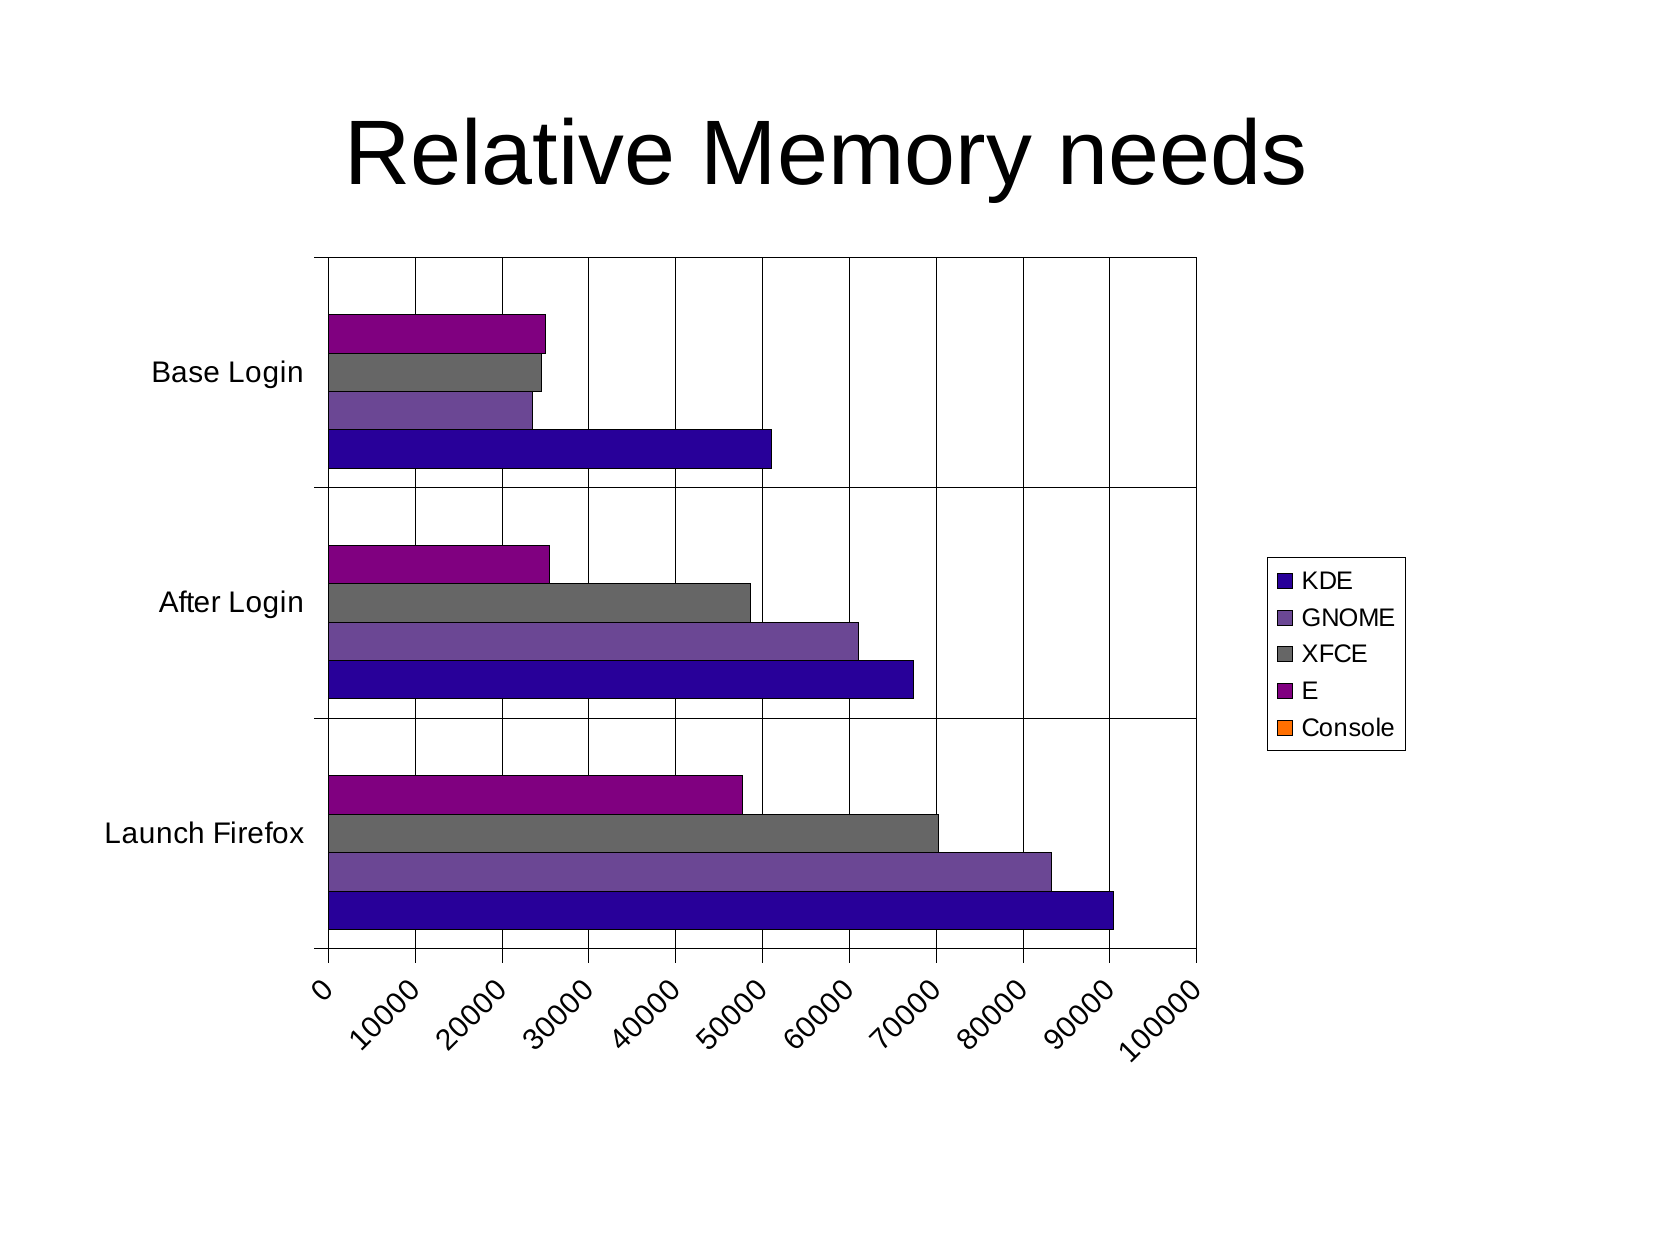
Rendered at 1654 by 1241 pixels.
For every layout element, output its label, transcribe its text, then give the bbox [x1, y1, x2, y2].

chart [75, 225, 1547, 1088]
title Relative Memory needs [82, 49, 1571, 257]
